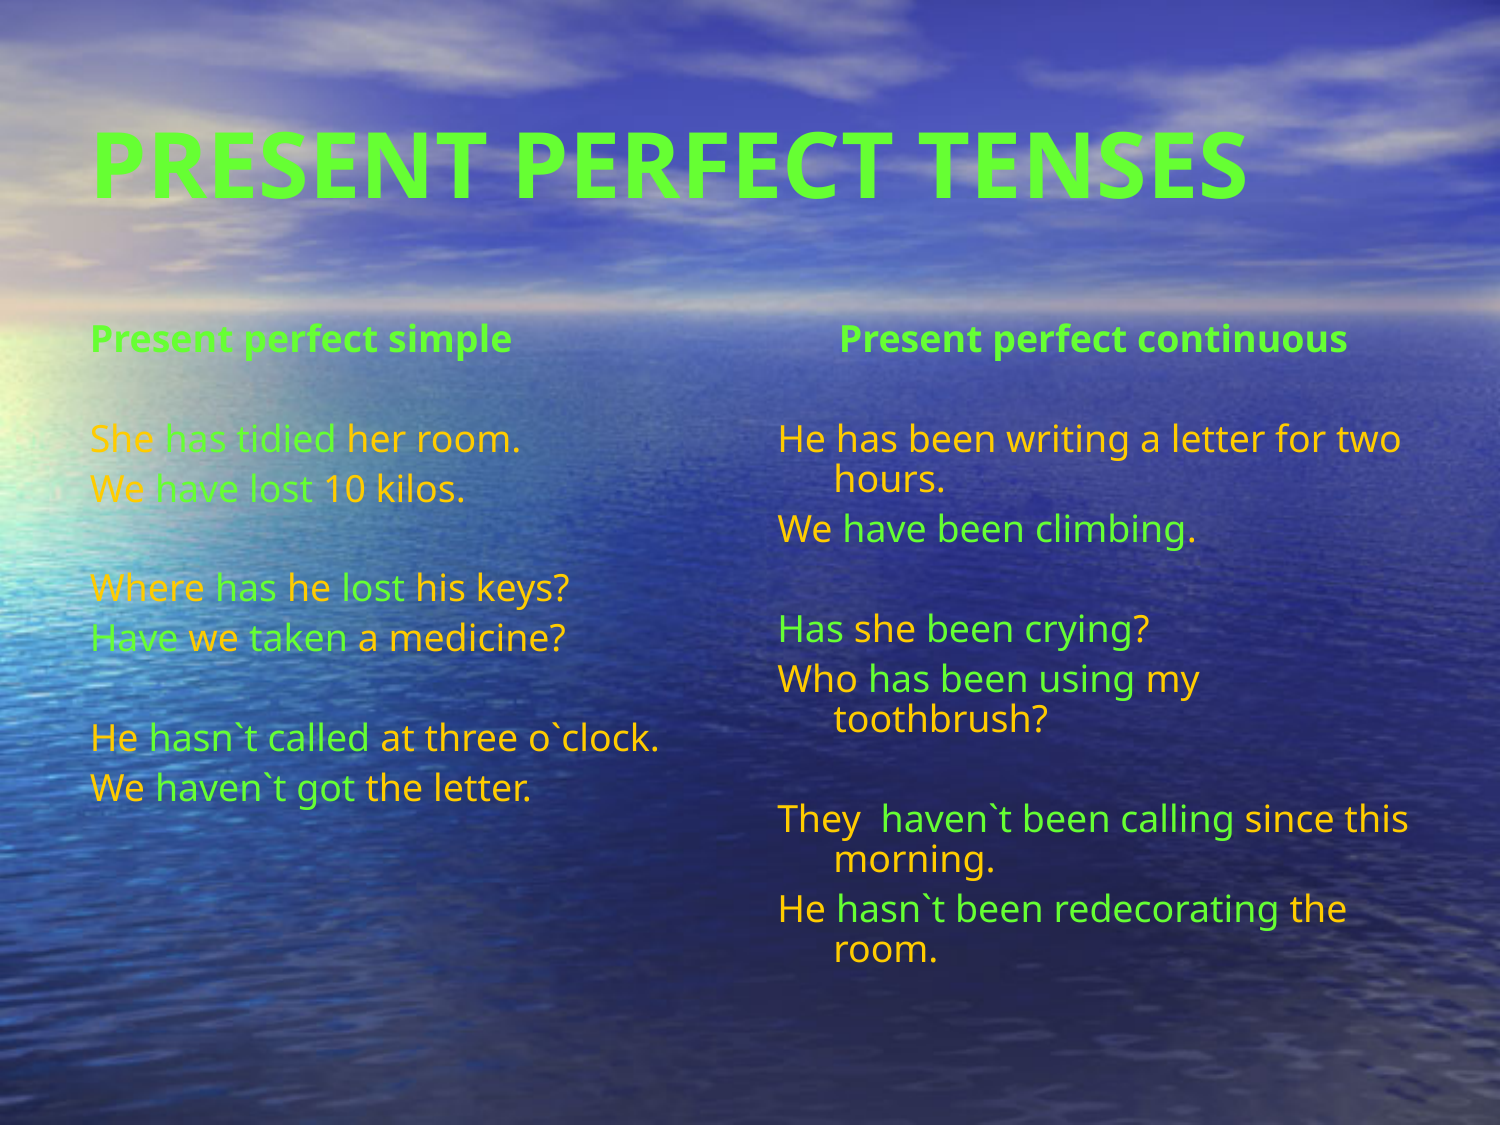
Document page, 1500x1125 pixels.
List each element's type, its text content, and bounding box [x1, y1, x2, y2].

picture [0, 0, 1500, 1125]
list Present perfect simple She has tidied her room. We have lost 10 kilos. Where has he lost his keys? Have we taken a medicine? He hasn`t called at three o`clock. We haven`t got the letter. [75, 312, 738, 988]
title PRESENT PERFECT TENSES [75, 47, 1425, 275]
list Present perfect continuous He has been writing a letter for two hours. We have been climbing. Has she been crying? Who has been using my toothbrush? They haven`t been calling since this morning. He hasn`t been redecorating the room. [762, 312, 1425, 988]
